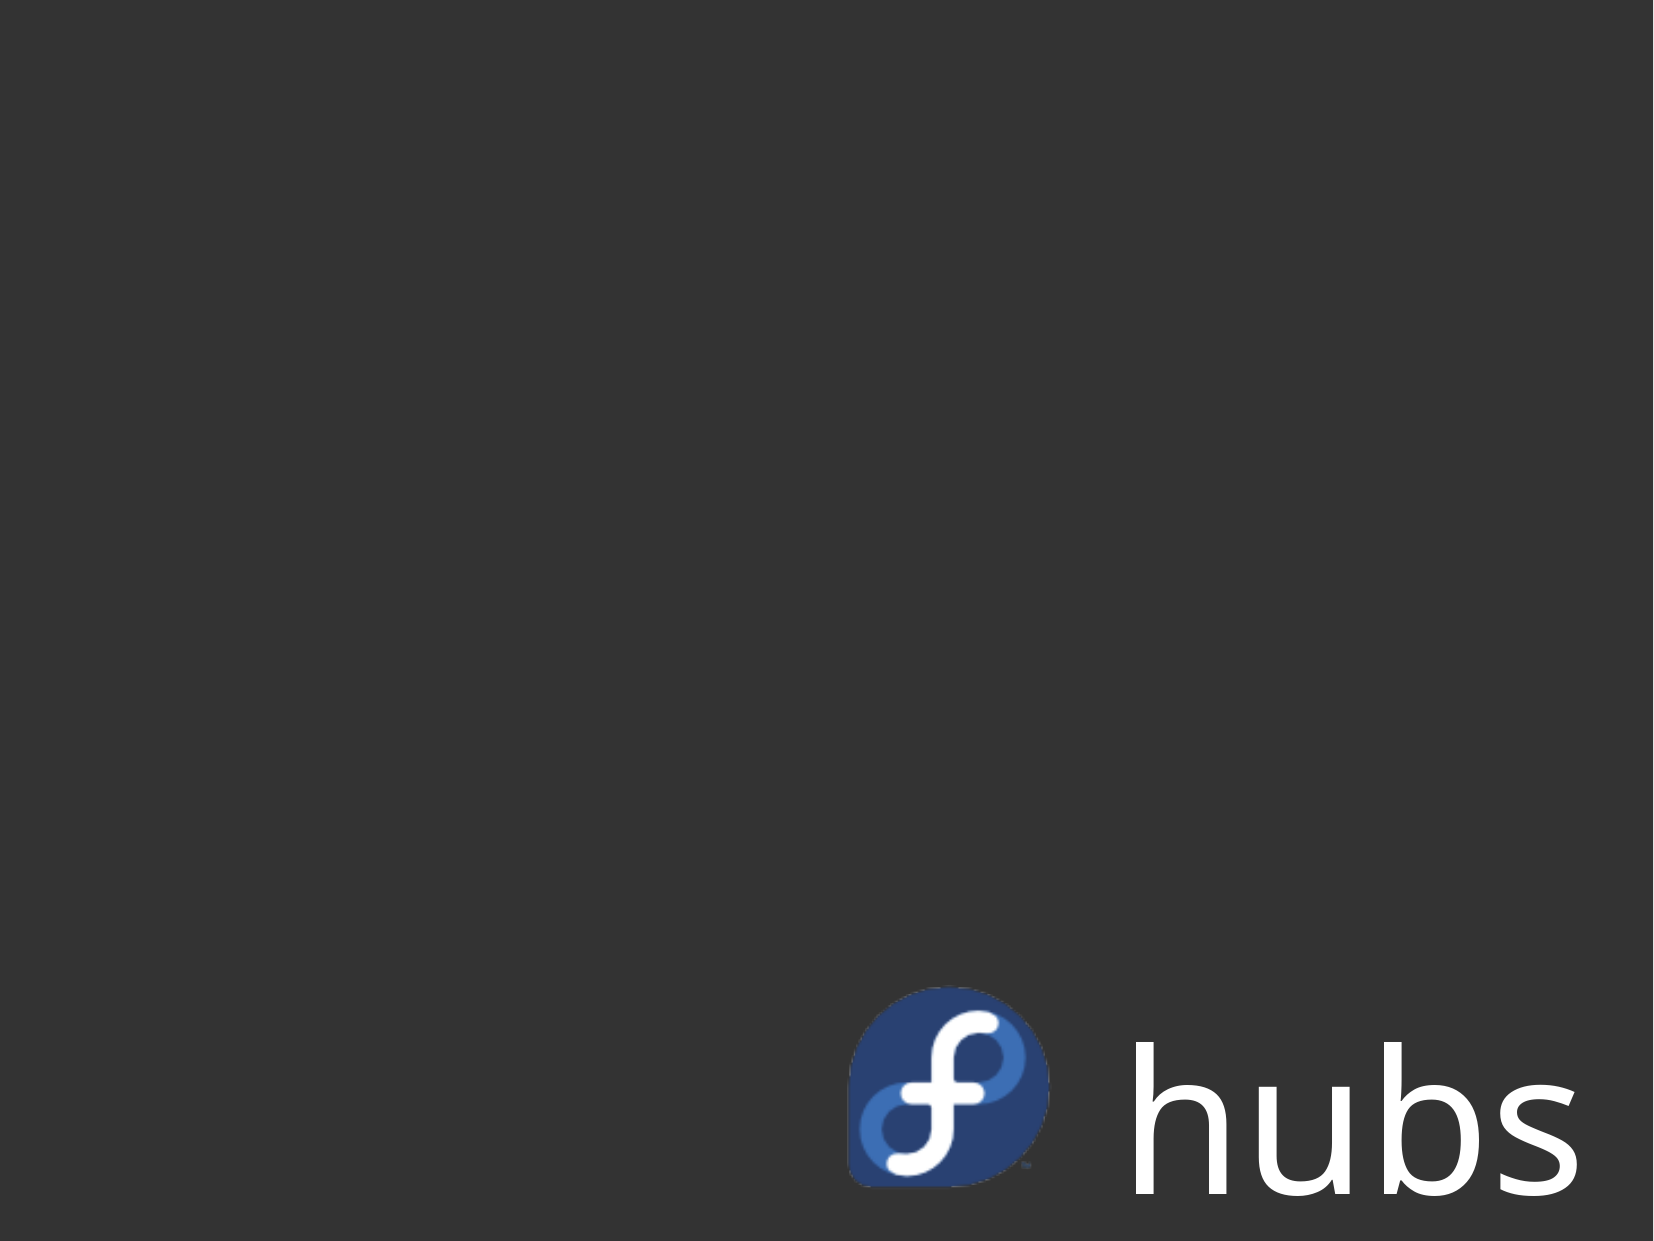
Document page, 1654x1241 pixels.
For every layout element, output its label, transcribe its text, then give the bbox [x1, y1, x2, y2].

picture [724, 932, 1176, 1203]
title hubs [1062, 995, 1644, 1240]
